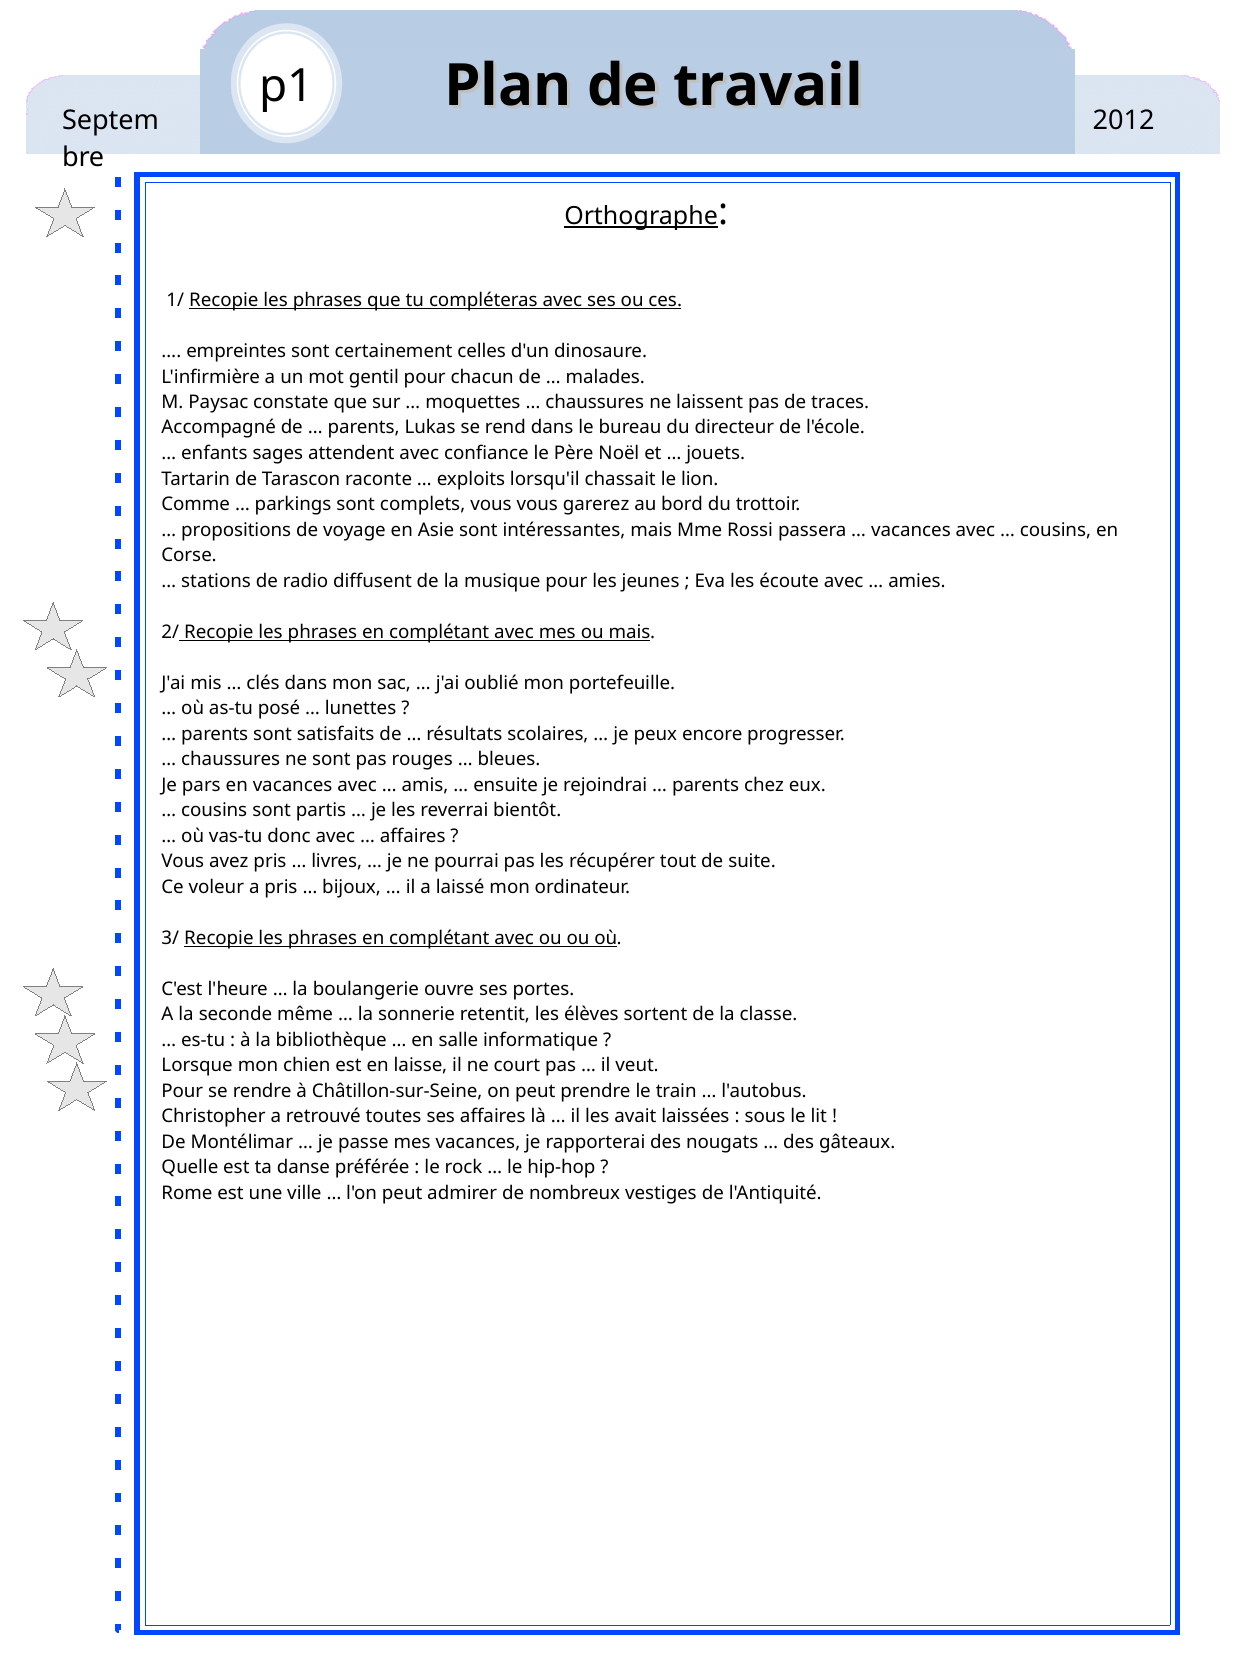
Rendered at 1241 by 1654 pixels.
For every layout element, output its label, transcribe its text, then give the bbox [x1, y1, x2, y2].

picture [26, 10, 1220, 154]
text_box [47, 649, 107, 697]
table_header [140, 177, 1175, 1630]
text_box Septembre [47, 93, 189, 154]
text_box [23, 602, 83, 650]
text_box [35, 1015, 95, 1064]
text_box Orthographe: 1/ Recopie les phrases que tu compléteras avec ses ou ces. …. empreintes sont certainement celles d'un dinosaure. L'infirmière a un mot gentil pour chacun de … malades. M. Paysac constate que sur … moquettes … chaussures ne laissent pas de traces. Accompagné de … parents, Lukas se rend dans le bureau du directeur de l'école. … enfants sages attendent avec confiance le Père Noël et … jouets. Tartarin de Tarascon raconte … exploits lorsqu'il chassait le lion. Comme … parkings sont complets, vous vous garerez au bord du trottoir. … propositions de voyage en Asie sont intéressantes, mais Mme Rossi passera … vacances avec … cousins, en Corse. … stations de radio diffusent de la musique pour les jeunes ; Eva les écoute avec … amies. 2/ Recopie les phrases en complétant avec mes ou mais. J'ai mis … clés dans mon sac, … j'ai oublié mon portefeuille. … où as-tu posé … lunettes ? … parents sont satisfaits de … résultats scolaires, … je peux encore progresser. … chaussures ne sont pas rouges … bleues. Je pars en vacances avec … amis, … ensuite je rejoindrai … parents chez eux. … cousins sont partis … je les reverrai bientôt. … où vas-tu donc avec … affaires ? Vous avez pris … livres, … je ne pourrai pas les récupérer tout de suite. Ce voleur a pris … bijoux, … il a laissé mon ordinateur. 3/ Recopie les phrases en complétant avec ou ou où. C'est l'heure … la boulangerie ouvre ses portes. A la seconde même … la sonnerie retentit, les élèves sortent de la classe. … es-tu : à la bibliothèque … en salle informatique ? Lorsque mon chien est en laisse, il ne court pas … il veut. Pour se rendre à Châtillon-sur-Seine, on peut prendre le train … l'autobus. Christopher a retrouvé toutes ses affaires là … il les avait laissées : sous le lit ! De Montélimar … je passe mes vacances, je rapporterai des nougats … des gâteaux. Quelle est ta danse préférée : le rock … le hip-hop ? Rome est une ville … l'on peut admirer de nombreux vestiges de l'Antiquité. [146, 177, 1146, 1234]
text_box 2012 [1077, 93, 1220, 154]
text_box Plan de travail [401, 35, 922, 142]
text_box [47, 1062, 107, 1111]
text_box [35, 188, 95, 237]
text_box [23, 968, 83, 1016]
